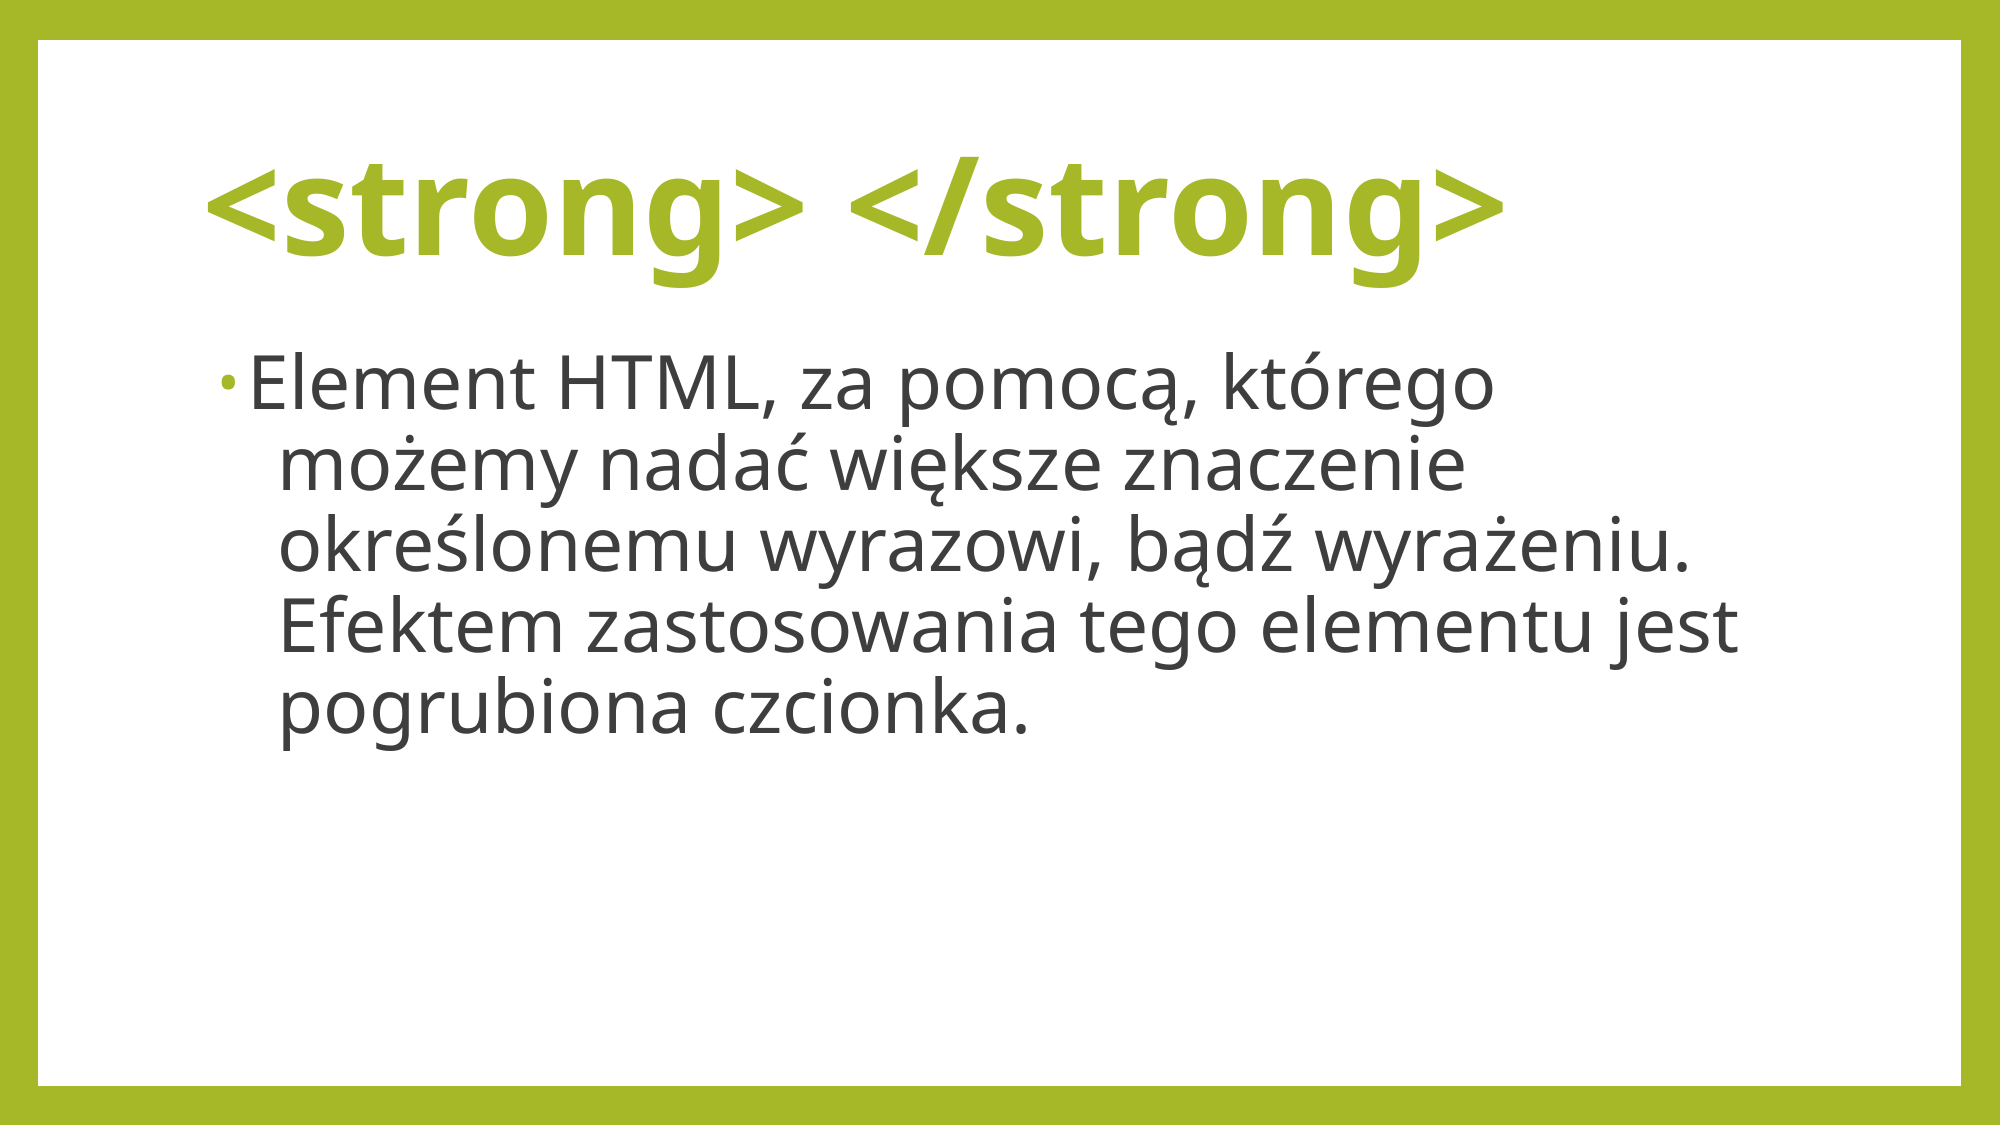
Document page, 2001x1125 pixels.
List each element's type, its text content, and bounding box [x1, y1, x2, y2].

list Element HTML, za pomocą, którego możemy nadać większe znaczenie określonemu wyrazowi, bądź wyrażeniu. Efektem zastosowania tego elementu jest pogrubiona czcionka. [187, 337, 1808, 1000]
title <strong> </strong> [187, 99, 1808, 323]
